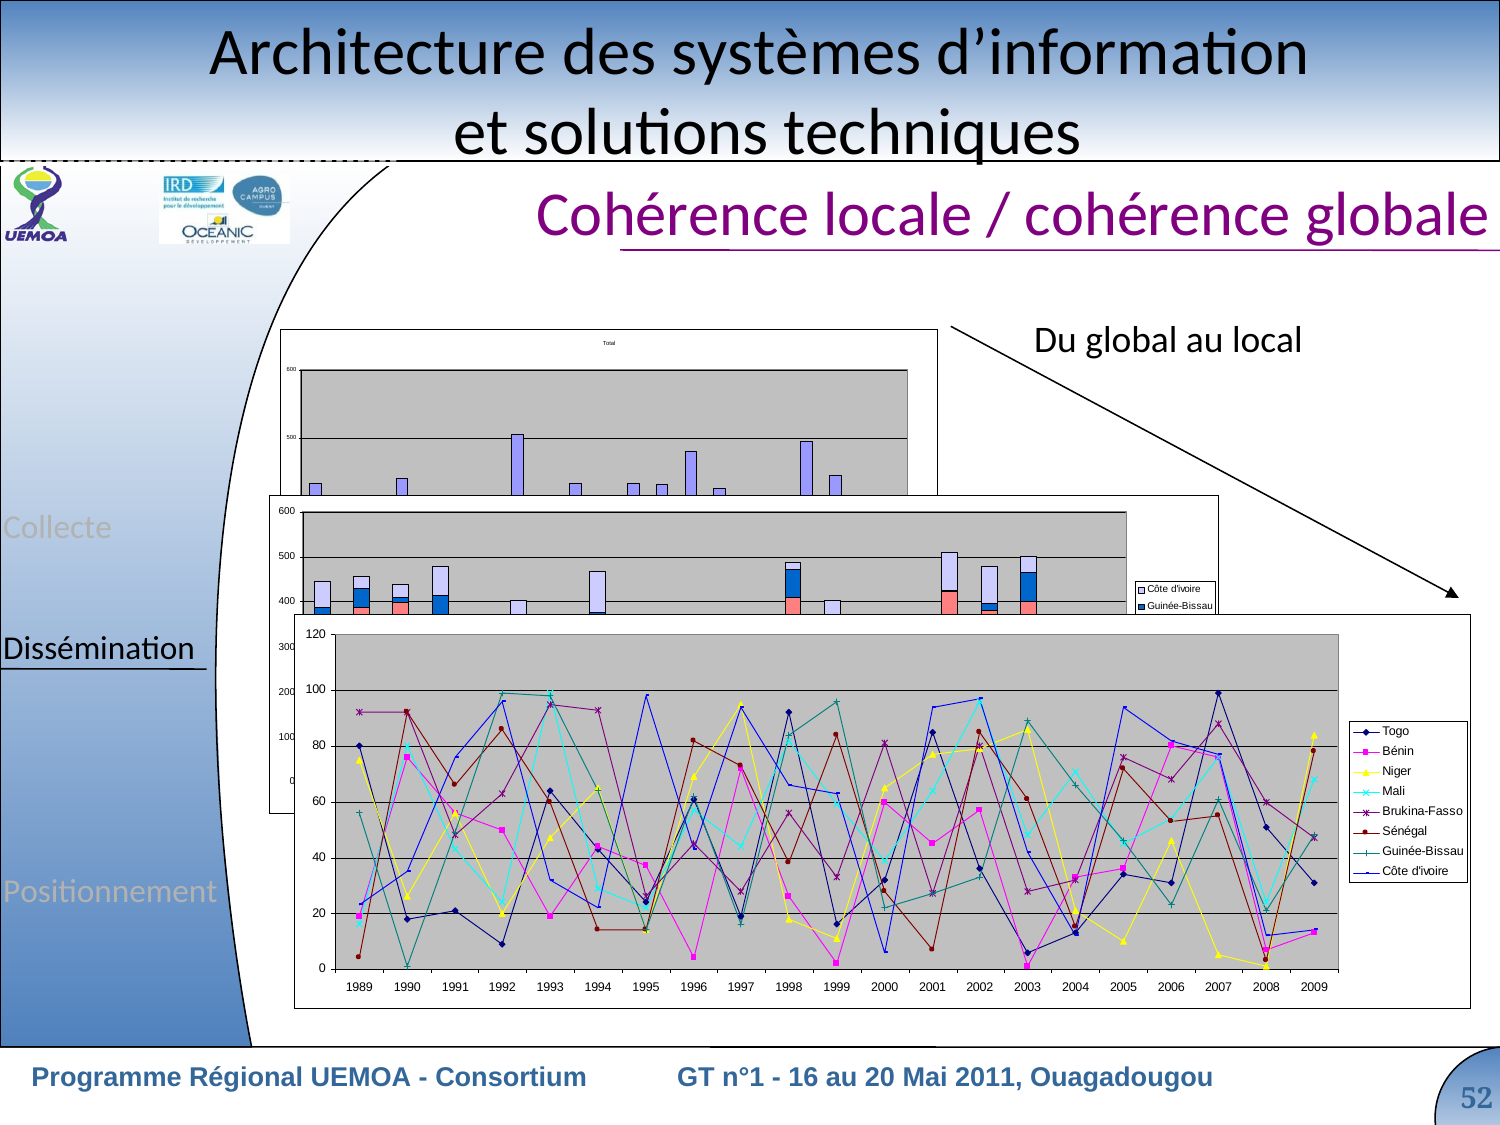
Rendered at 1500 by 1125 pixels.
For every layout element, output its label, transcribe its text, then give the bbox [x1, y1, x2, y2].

text_box Du global au local [1019, 307, 1318, 368]
text_box Collecte Dissémination Positionnement [0, 497, 314, 1039]
chart [265, 326, 1477, 1014]
text_box Cohérence locale / cohérence globale [265, 165, 1500, 256]
picture [159, 173, 265, 244]
text_box Architecture des systèmes d’information et solutions techniques [53, 0, 1483, 161]
picture [0, 166, 73, 244]
